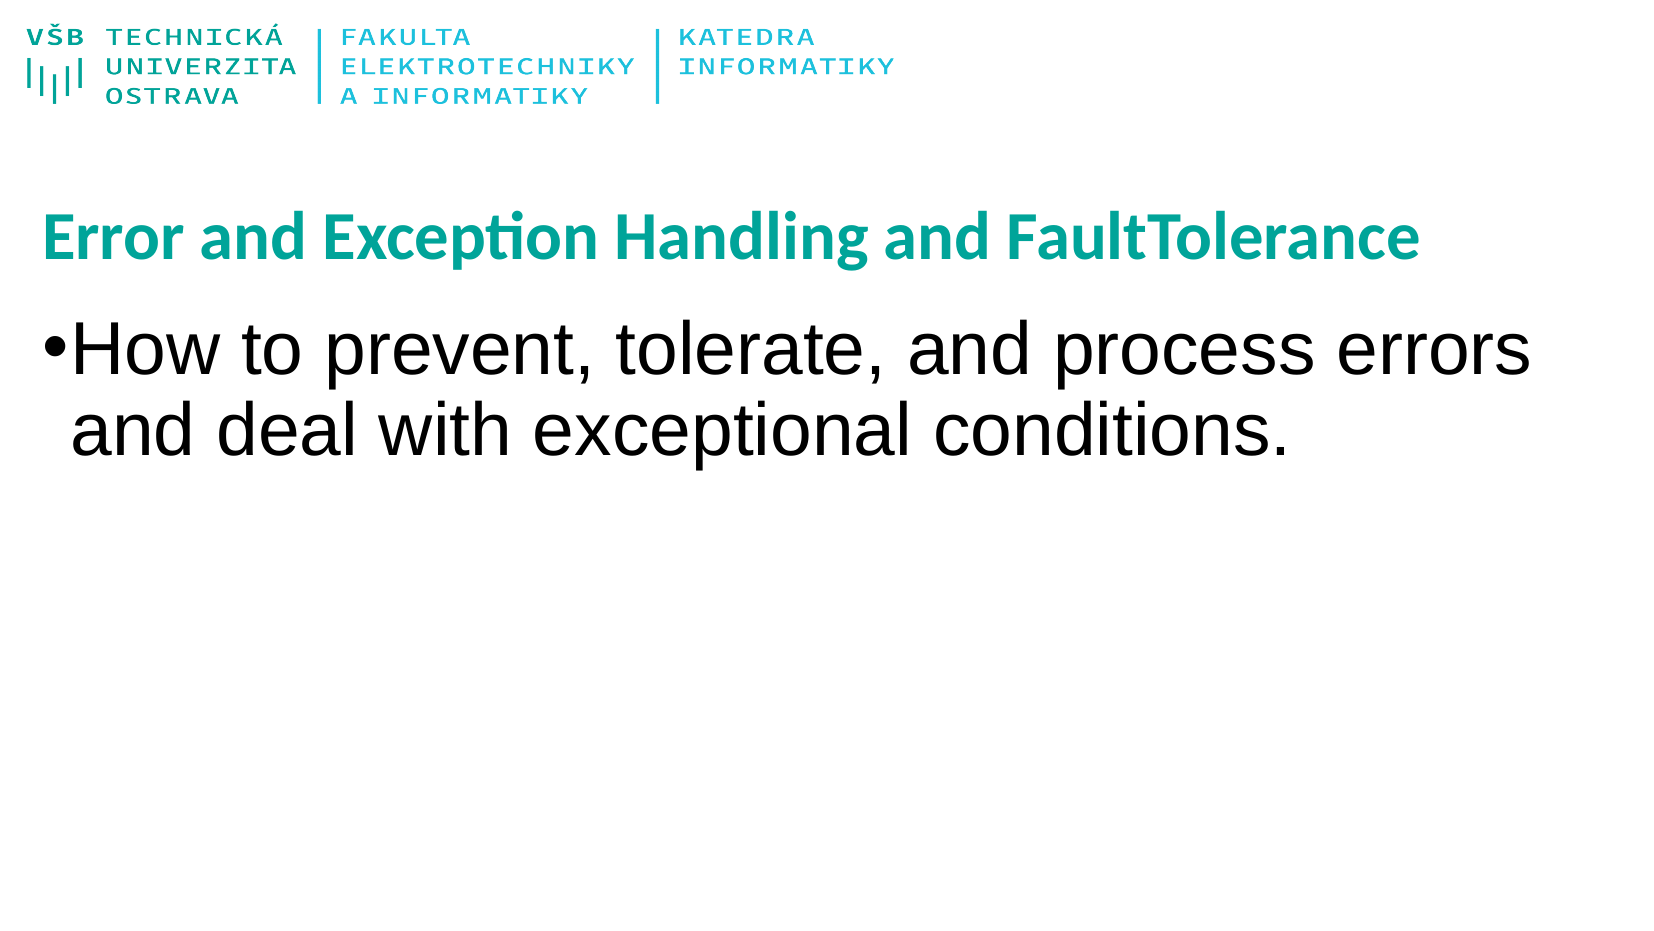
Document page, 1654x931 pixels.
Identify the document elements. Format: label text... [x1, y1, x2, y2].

title Error and Exception Handling and FaultTolerance [27, 142, 1628, 282]
list How to prevent, tolerate, and process errors and deal with exceptional conditions. [27, 302, 1628, 842]
picture [26, 23, 894, 104]
